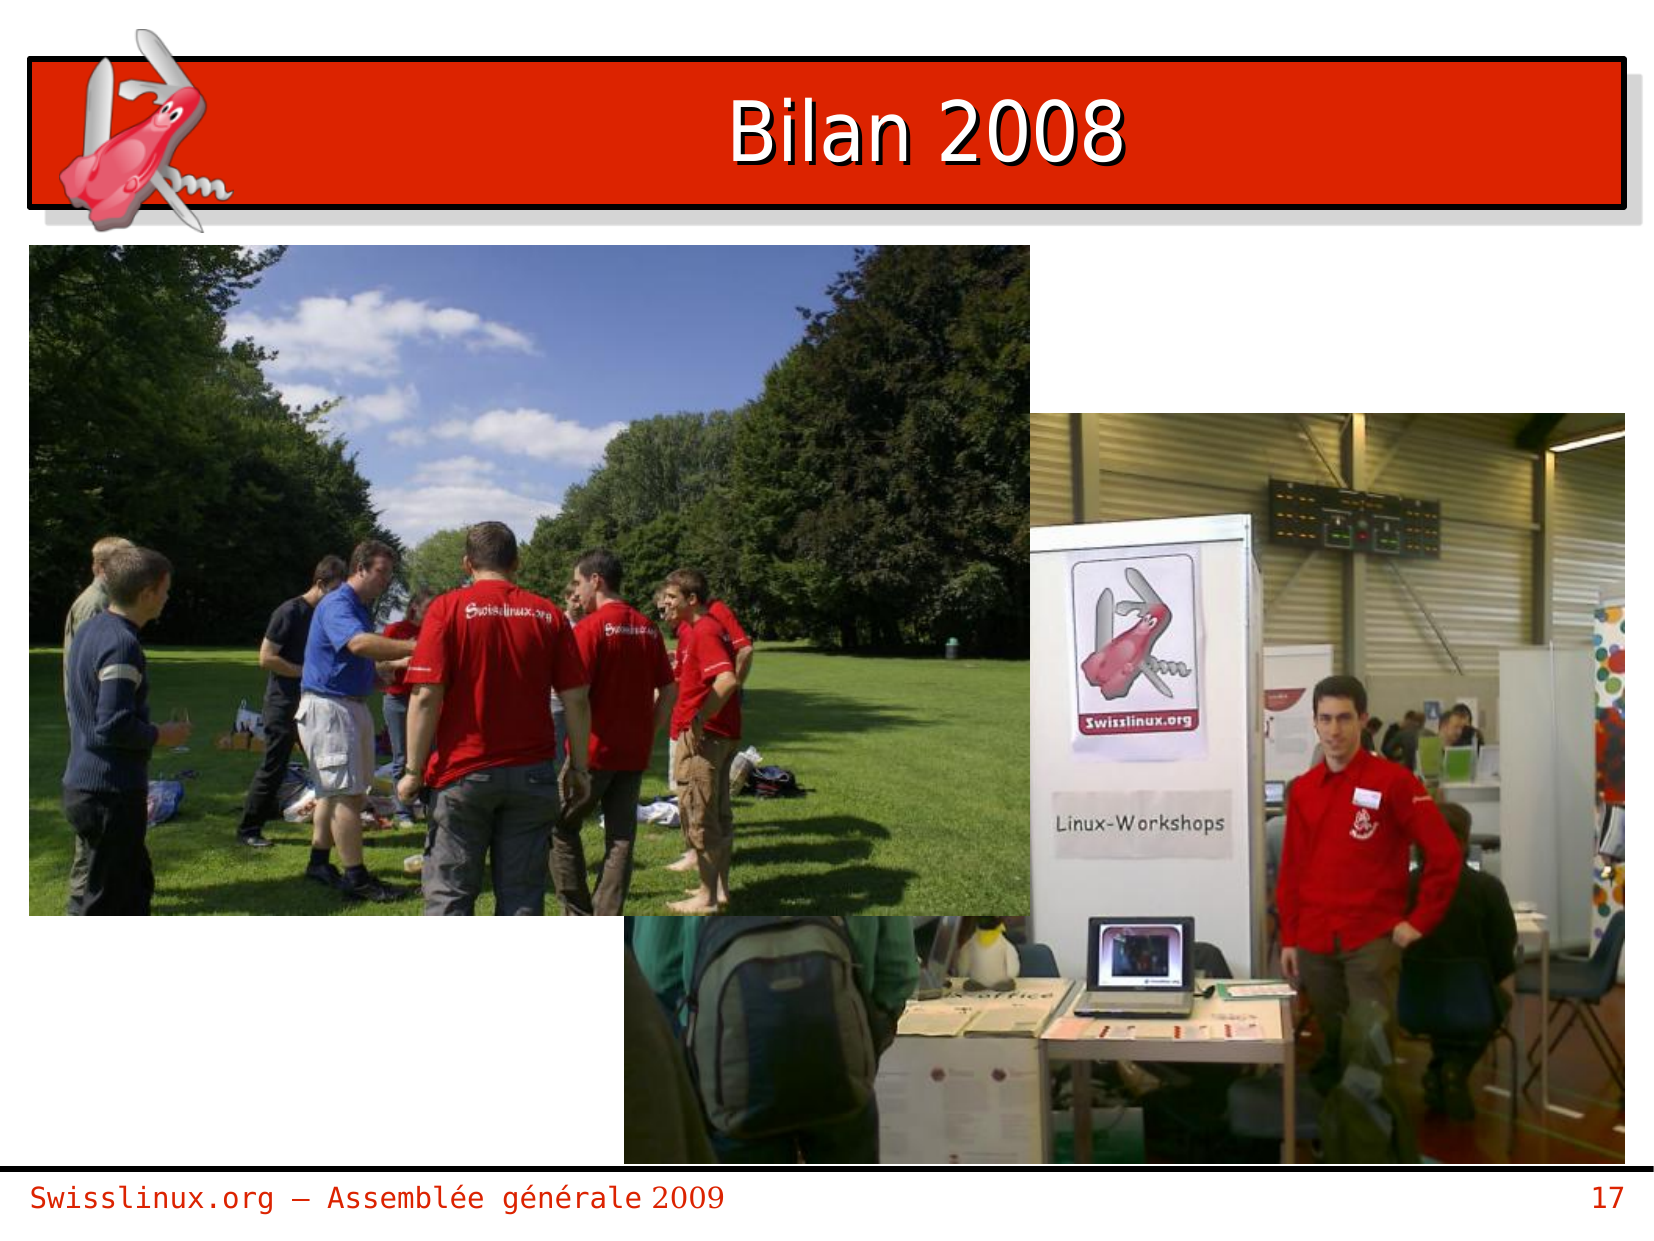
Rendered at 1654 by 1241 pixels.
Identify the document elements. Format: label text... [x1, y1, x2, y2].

picture [59, 29, 234, 233]
picture [29, 245, 1625, 1164]
title Bilan 2008 [259, 84, 1595, 182]
